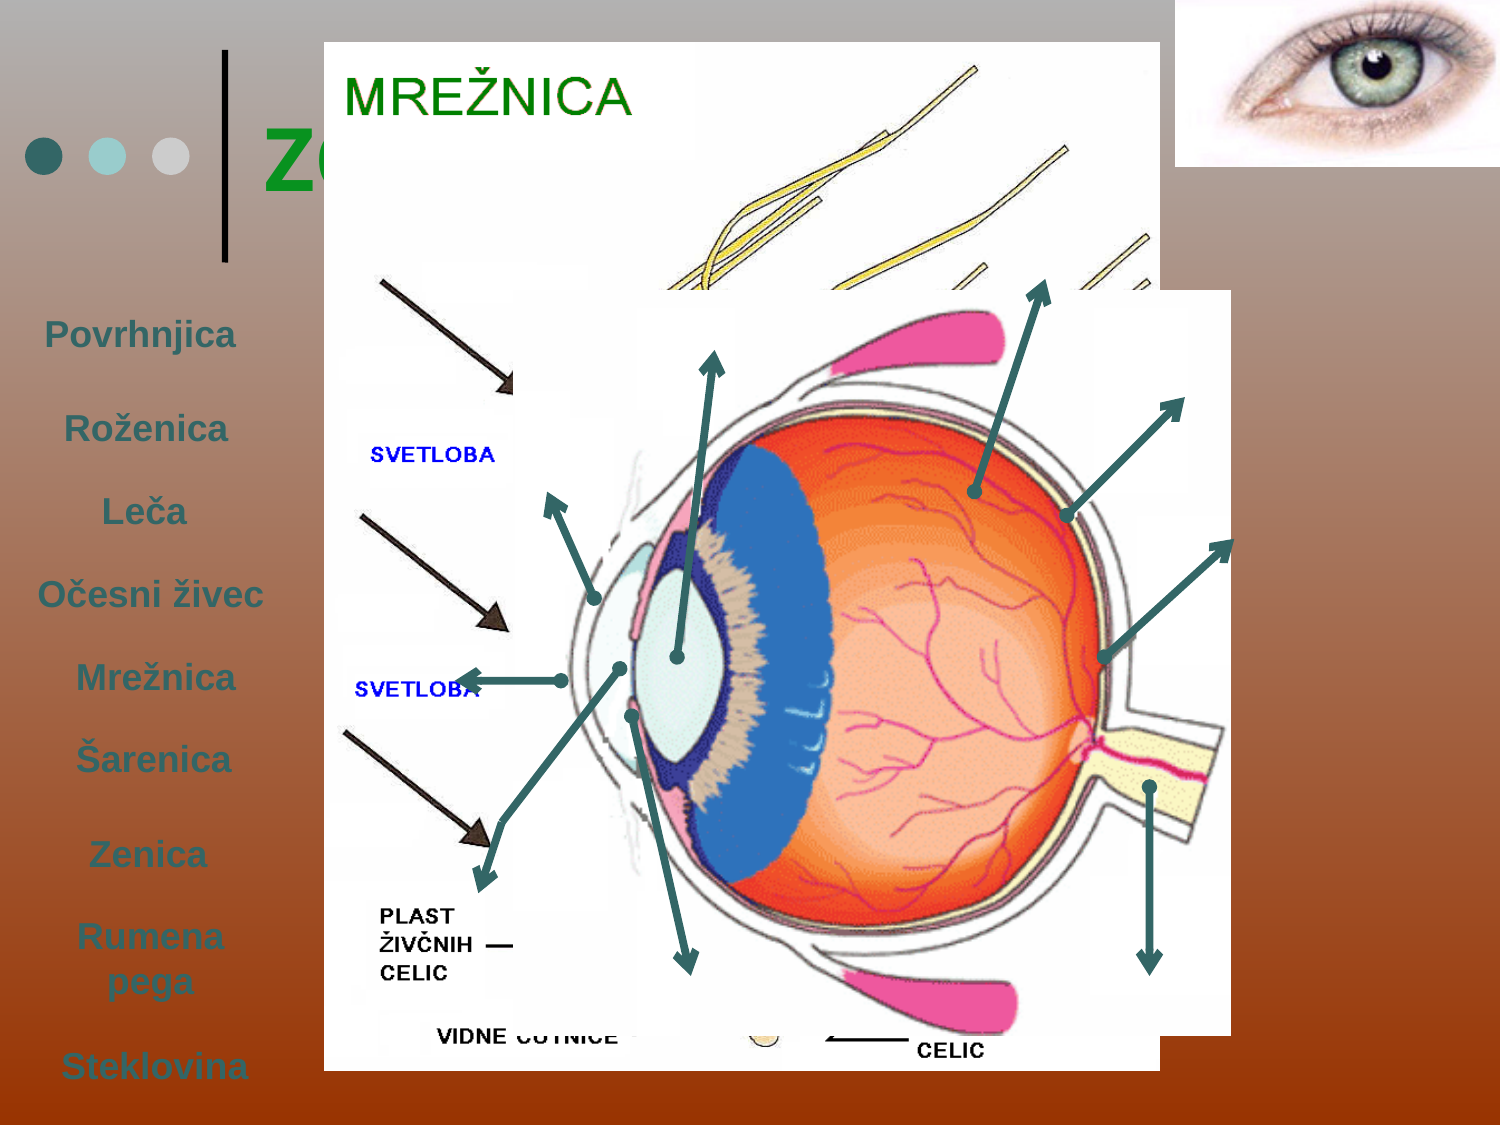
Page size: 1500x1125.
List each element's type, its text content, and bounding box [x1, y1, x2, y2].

text_box Očesni živec [22, 562, 280, 623]
text_box Leča [86, 479, 202, 540]
text_box Zenica [73, 822, 223, 883]
text_box Rumena pega [61, 904, 240, 1010]
picture [1175, 0, 1500, 167]
text_box Steklovina [46, 1034, 264, 1095]
text_box Roženica [49, 397, 244, 502]
text_box Mrežnica [60, 645, 251, 706]
title ZGRADBA: [249, 31, 1400, 282]
picture [324, 42, 1231, 1071]
text_box Šarenica [60, 727, 247, 788]
text_box Povrhnjica [29, 302, 252, 363]
